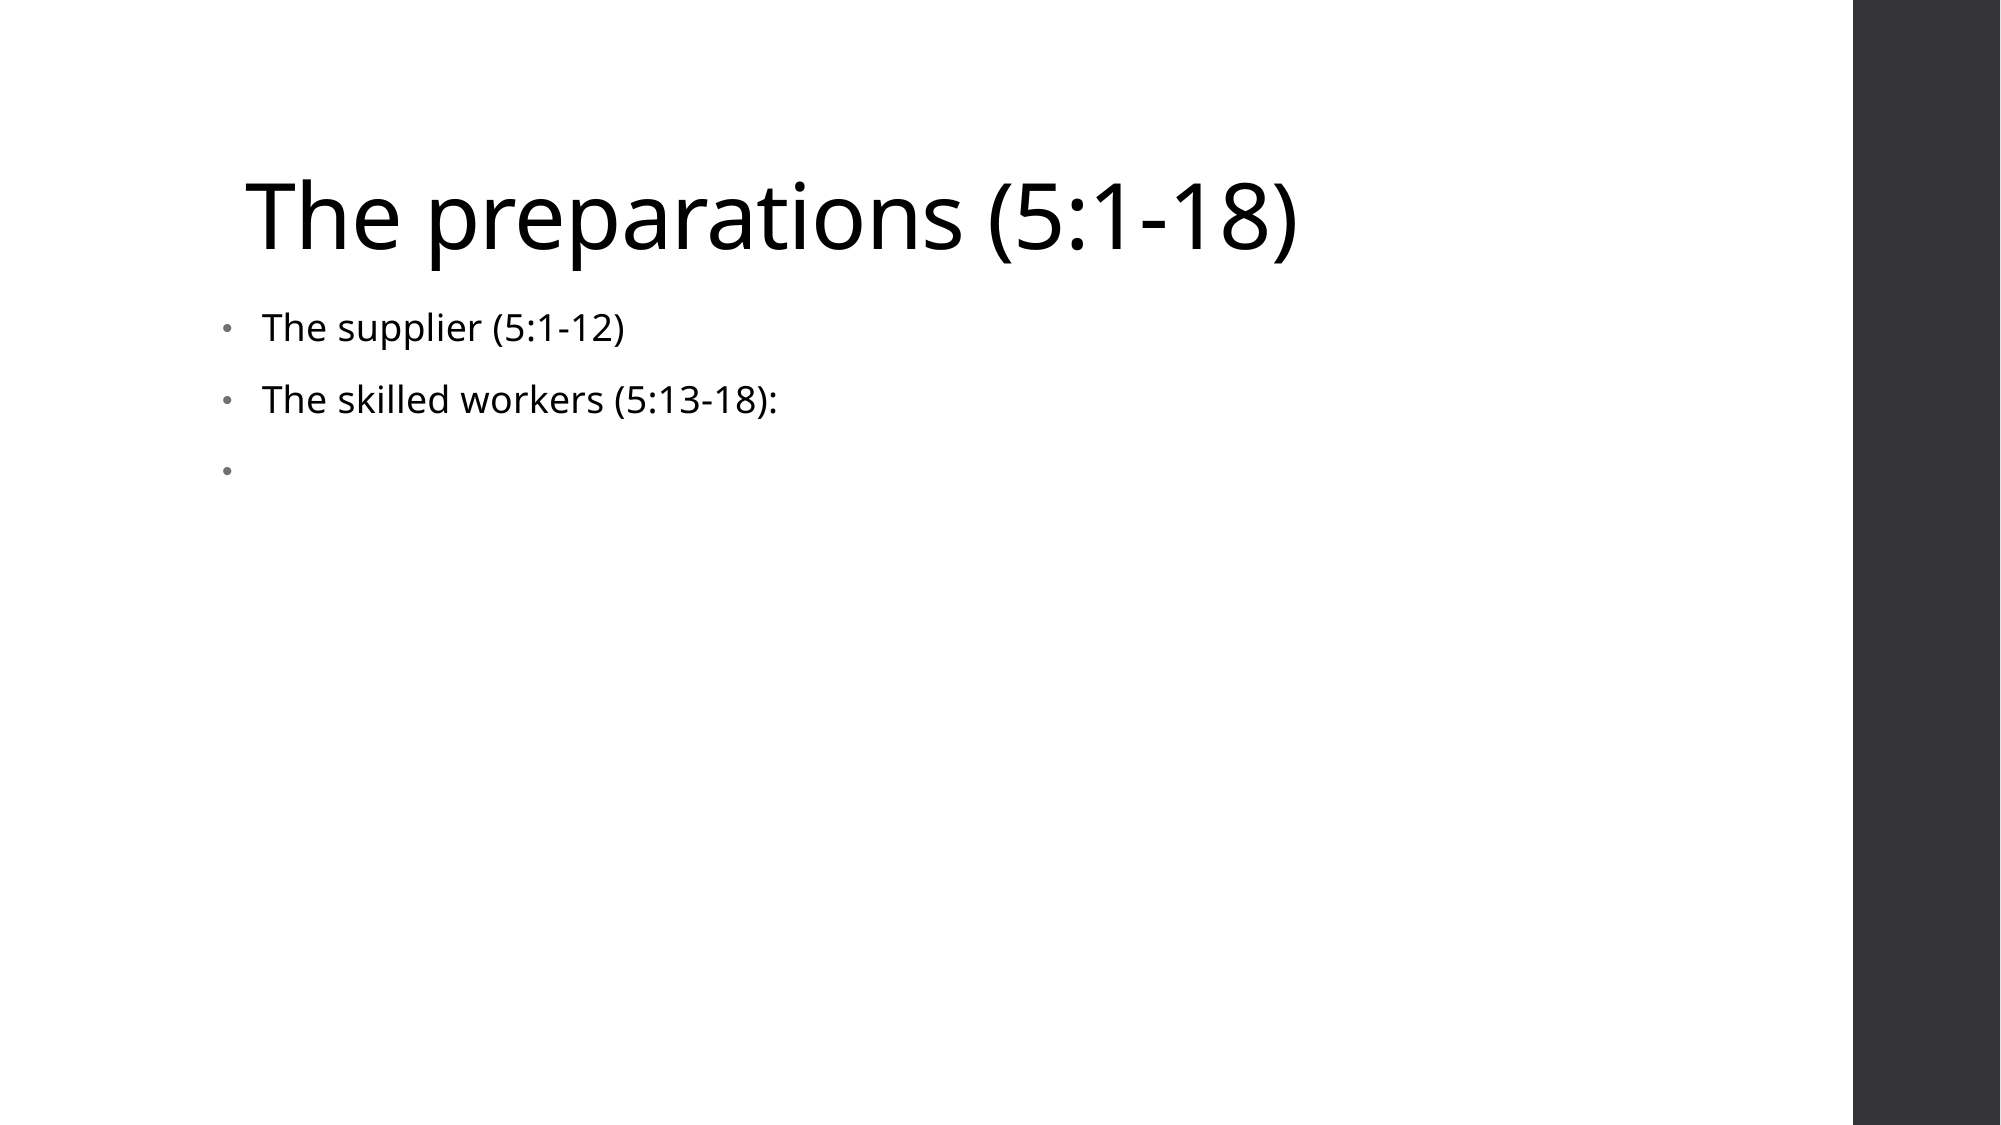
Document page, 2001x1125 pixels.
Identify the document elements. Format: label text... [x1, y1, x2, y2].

list The supplier (5:1-12) The skilled workers (5:13-18): [206, 299, 1617, 1014]
title The preparations (5:1-18) [206, 60, 1797, 278]
